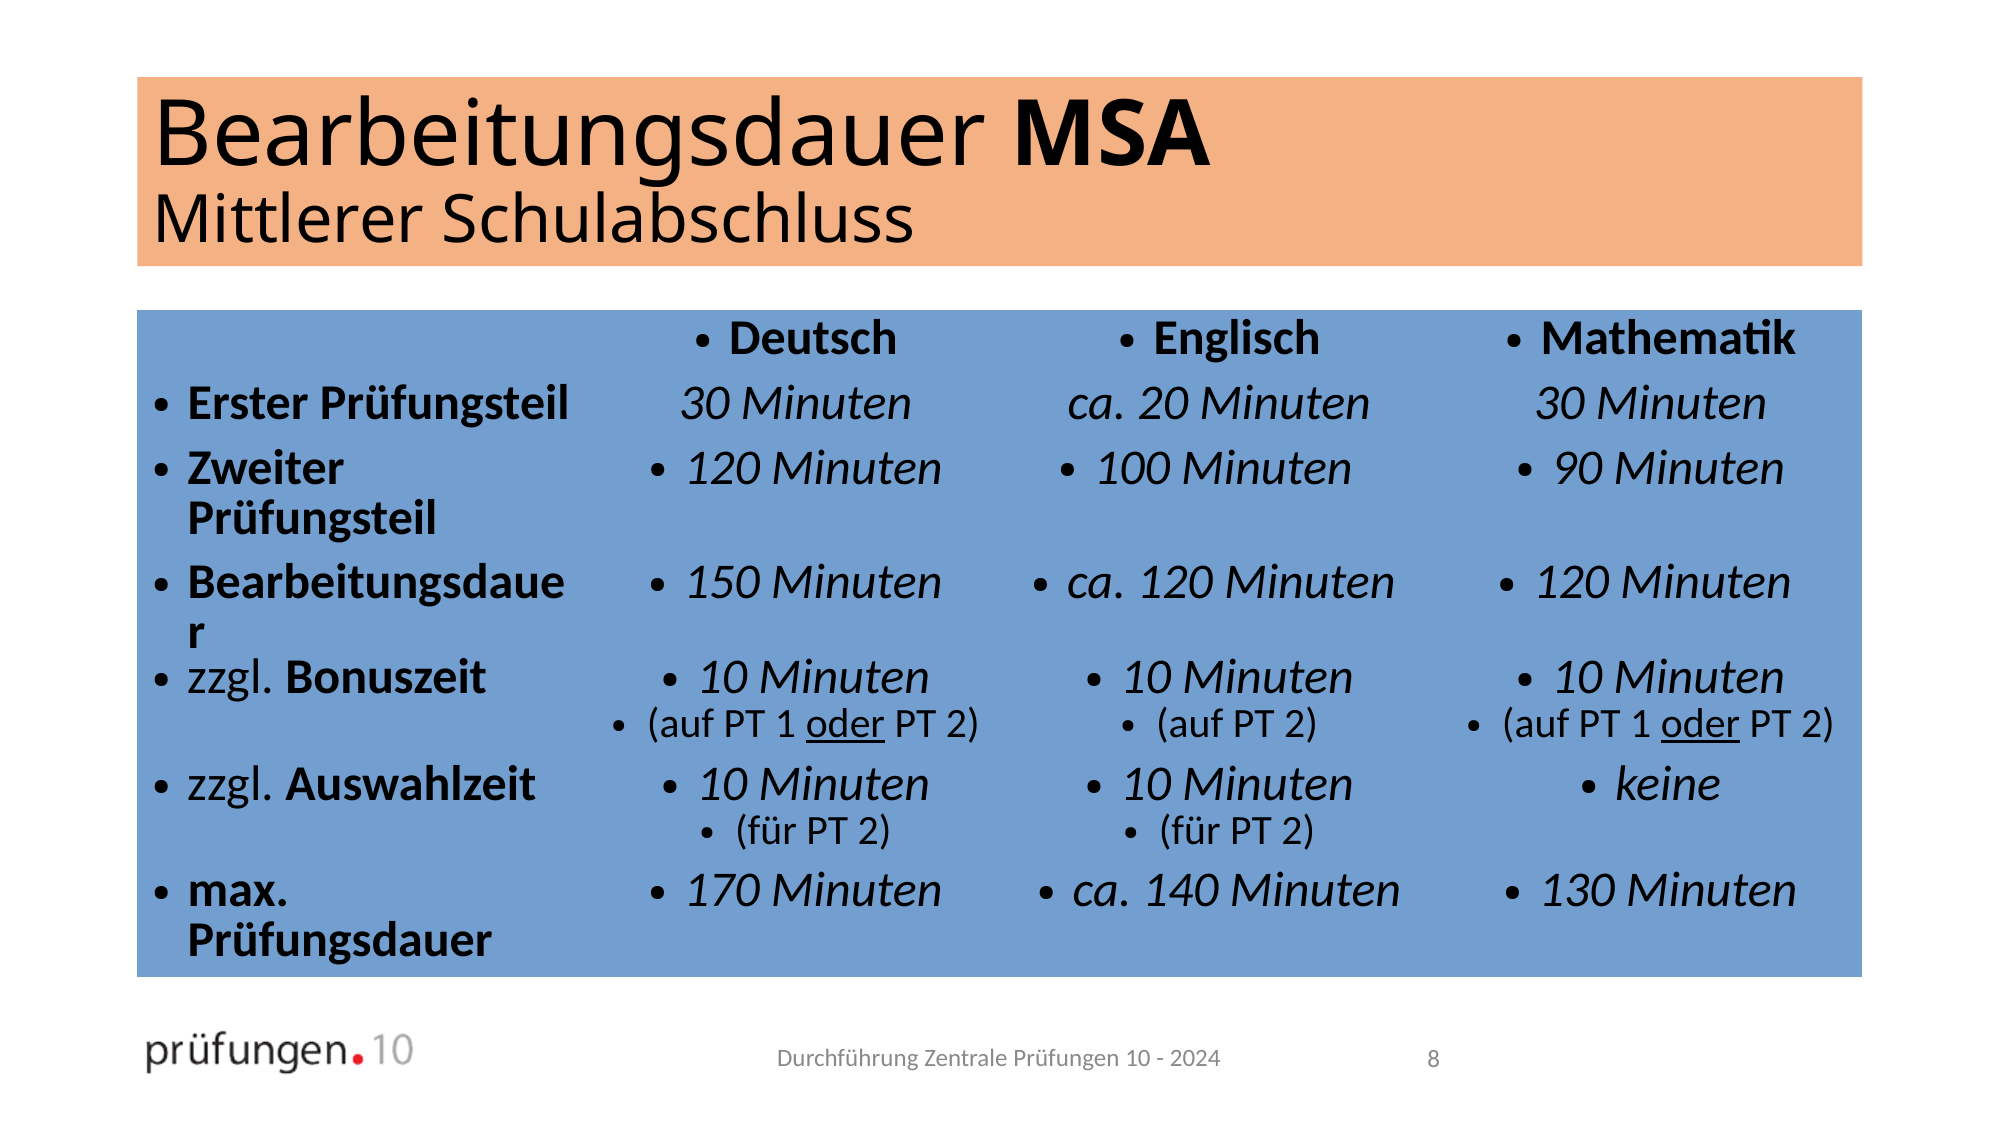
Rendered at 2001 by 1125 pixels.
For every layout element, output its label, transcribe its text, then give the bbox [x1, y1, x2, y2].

table_header zzgl. Bonuszeit [137, 649, 591, 755]
table_cell 150 Minuten [591, 554, 1000, 649]
table_cell 170 Minuten [591, 862, 1000, 977]
table_header [137, 310, 591, 374]
table_cell 10 Minuten (für PT 2) [591, 755, 1000, 862]
table_header Mathematik [1439, 310, 1862, 374]
table_cell keine [1439, 755, 1862, 862]
table_cell 30 Minuten [591, 374, 1000, 439]
table_cell 10 Minuten (für PT 2) [1000, 755, 1439, 862]
table_cell ca. 20 Minuten [1000, 374, 1439, 439]
table_header 10 Minuten (auf PT 1 oder PT 2) [1439, 649, 1862, 755]
table_cell Zweiter Prüfungsteil [137, 439, 591, 554]
text_box [1412, 1027, 1863, 1088]
table_cell ca. 140 Minuten [1000, 862, 1439, 977]
table_cell 130 Minuten [1439, 862, 1862, 977]
table_cell 120 Minuten [591, 439, 1000, 554]
table_cell 100 Minuten [1000, 439, 1439, 554]
title Bearbeitungsdauer MSA Mittlerer Schulabschluss [137, 77, 1863, 267]
table_header Deutsch [591, 310, 1000, 374]
table_header Englisch [1000, 310, 1439, 374]
table_header 10 Minuten (auf PT 1 oder PT 2) [591, 649, 1000, 755]
table_cell max. Prüfungsdauer [137, 862, 591, 977]
table_cell 120 Minuten [1439, 554, 1862, 649]
table_header 10 Minuten (auf PT 2) [1000, 649, 1439, 755]
table_cell 30 Minuten [1439, 374, 1862, 439]
table_cell 90 Minuten [1439, 439, 1862, 554]
table_cell Erster Prüfungsteil [137, 374, 591, 439]
table_cell zzgl. Auswahlzeit [137, 755, 591, 862]
table_cell Bearbeitungsdauer [137, 554, 591, 649]
table_cell ca. 120 Minuten [1000, 554, 1439, 649]
